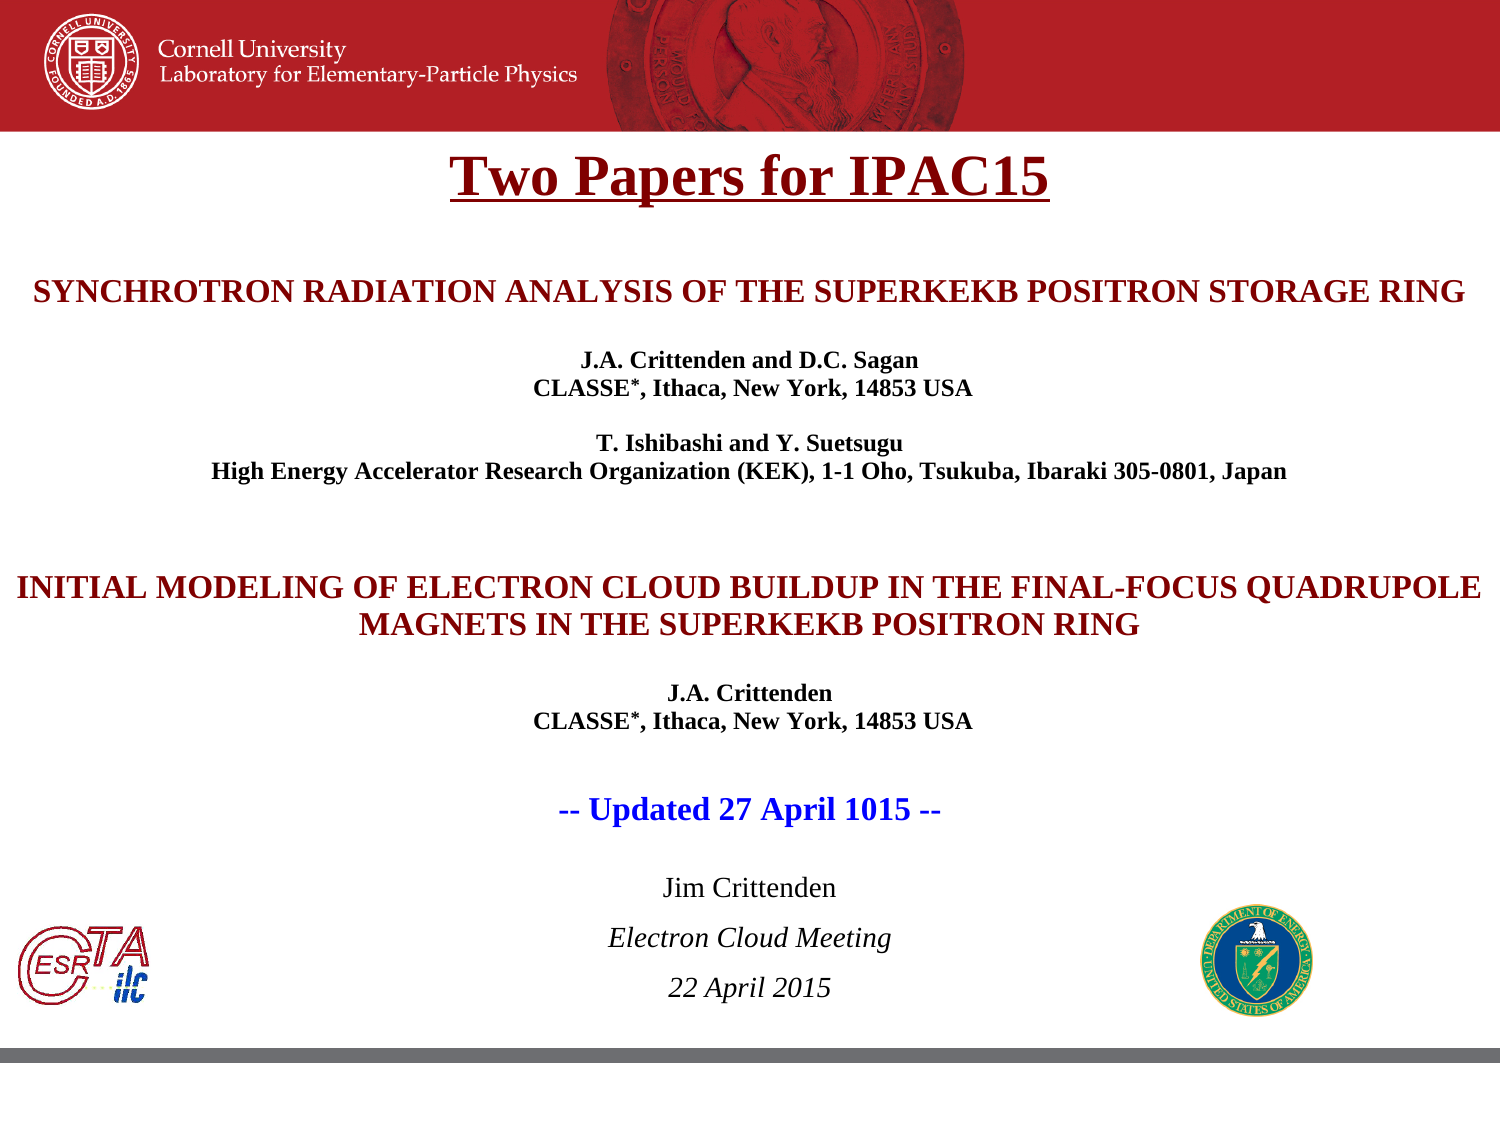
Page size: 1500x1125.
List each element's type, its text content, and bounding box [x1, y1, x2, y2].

picture [1201, 904, 1313, 1017]
picture [0, 0, 1500, 132]
picture [8, 899, 151, 1036]
title Two Papers for IPAC15 SYNCHROTRON RADIATION ANALYSIS OF THE SUPERKEKB POSITRON STORAGE RING J.A. Crittenden and D.C. Sagan CLASSE*, Ithaca, New York, 14853 USA T. Ishibashi and Y. Suetsugu High Energy Accelerator Research Organization (KEK), 1-1 Oho, Tsukuba, Ibaraki 305-0801, Japan INITIAL MODELING OF ELECTRON CLOUD BUILDUP IN THE FINAL-FOCUS QUADRUPOLE MAGNETS IN THE SUPERKEKB POSITRON RING J.A. Crittenden CLASSE*, Ithaca, New York, 14853 USA -- Updated 27 April 1015 -- [0, 135, 1500, 892]
subtitle Jim Crittenden Electron Cloud Meeting 22 April 2015 [300, 892, 1201, 1021]
